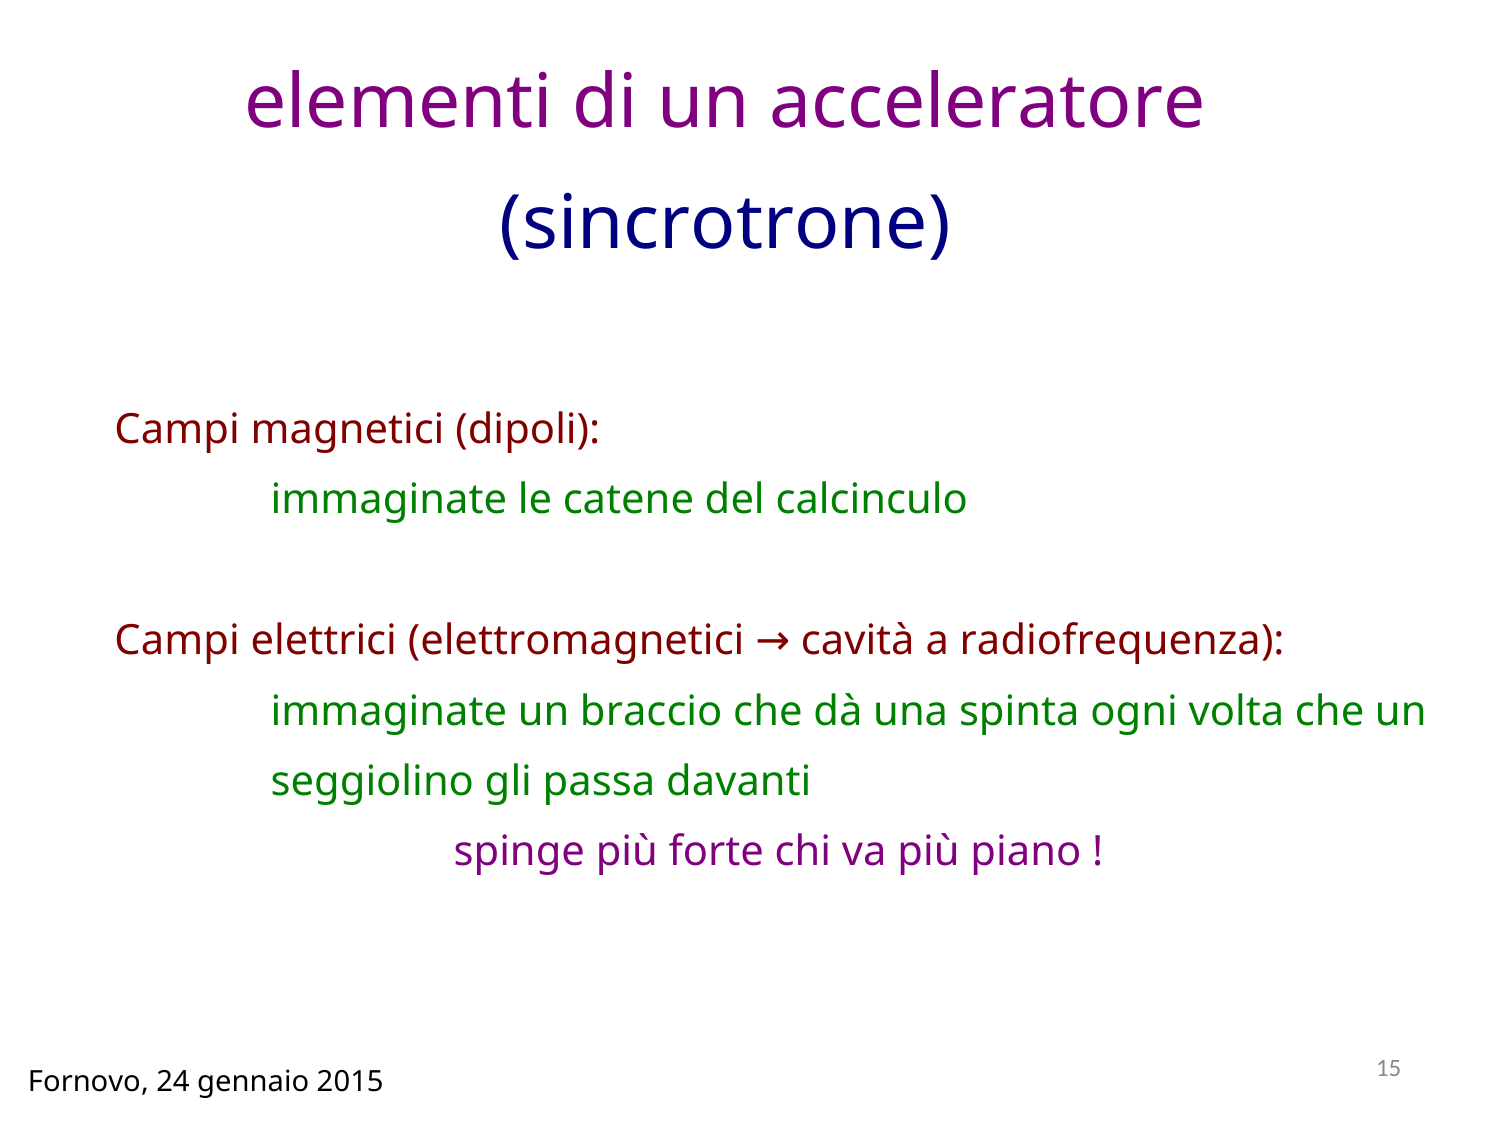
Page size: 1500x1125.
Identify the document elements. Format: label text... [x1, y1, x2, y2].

text_box elementi di un acceleratore (sincrotrone) [68, 0, 1382, 289]
text_box Campi magnetici (dipoli): immaginate le catene del calcinculo Campi elettrici (elettromagnetici → cavità a radiofrequenza): immaginate un braccio che dà una spinta ogni volta che un seggiolino gli passa davanti spinge più forte chi va più piano ! [35, 323, 1454, 997]
text_box <numero> [1074, 1042, 1417, 1095]
